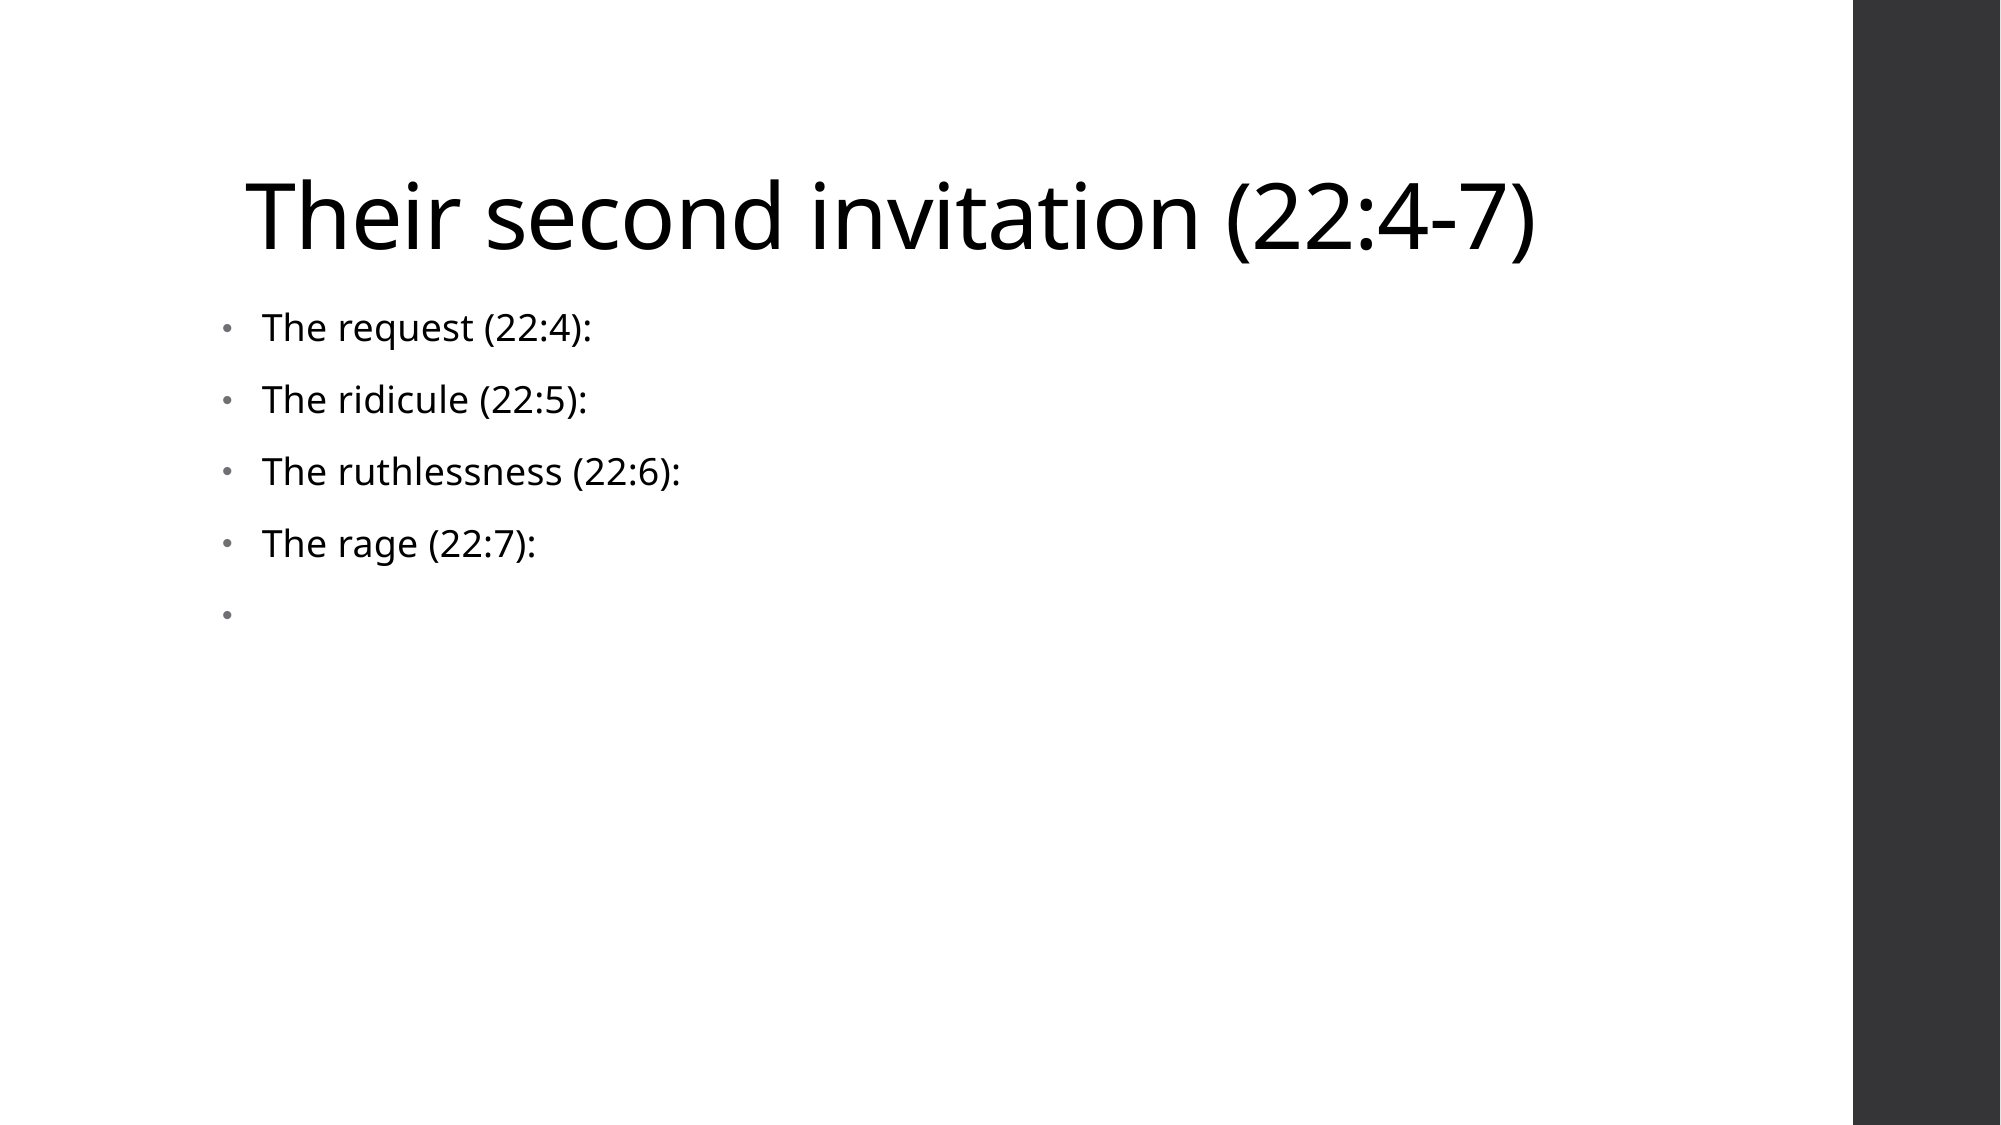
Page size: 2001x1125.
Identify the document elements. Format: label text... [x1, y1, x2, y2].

list The request (22:4): The ridicule (22:5): The ruthlessness (22:6): The rage (22:7): [206, 299, 1617, 1014]
title Their second invitation (22:4-7) [206, 60, 1797, 278]
